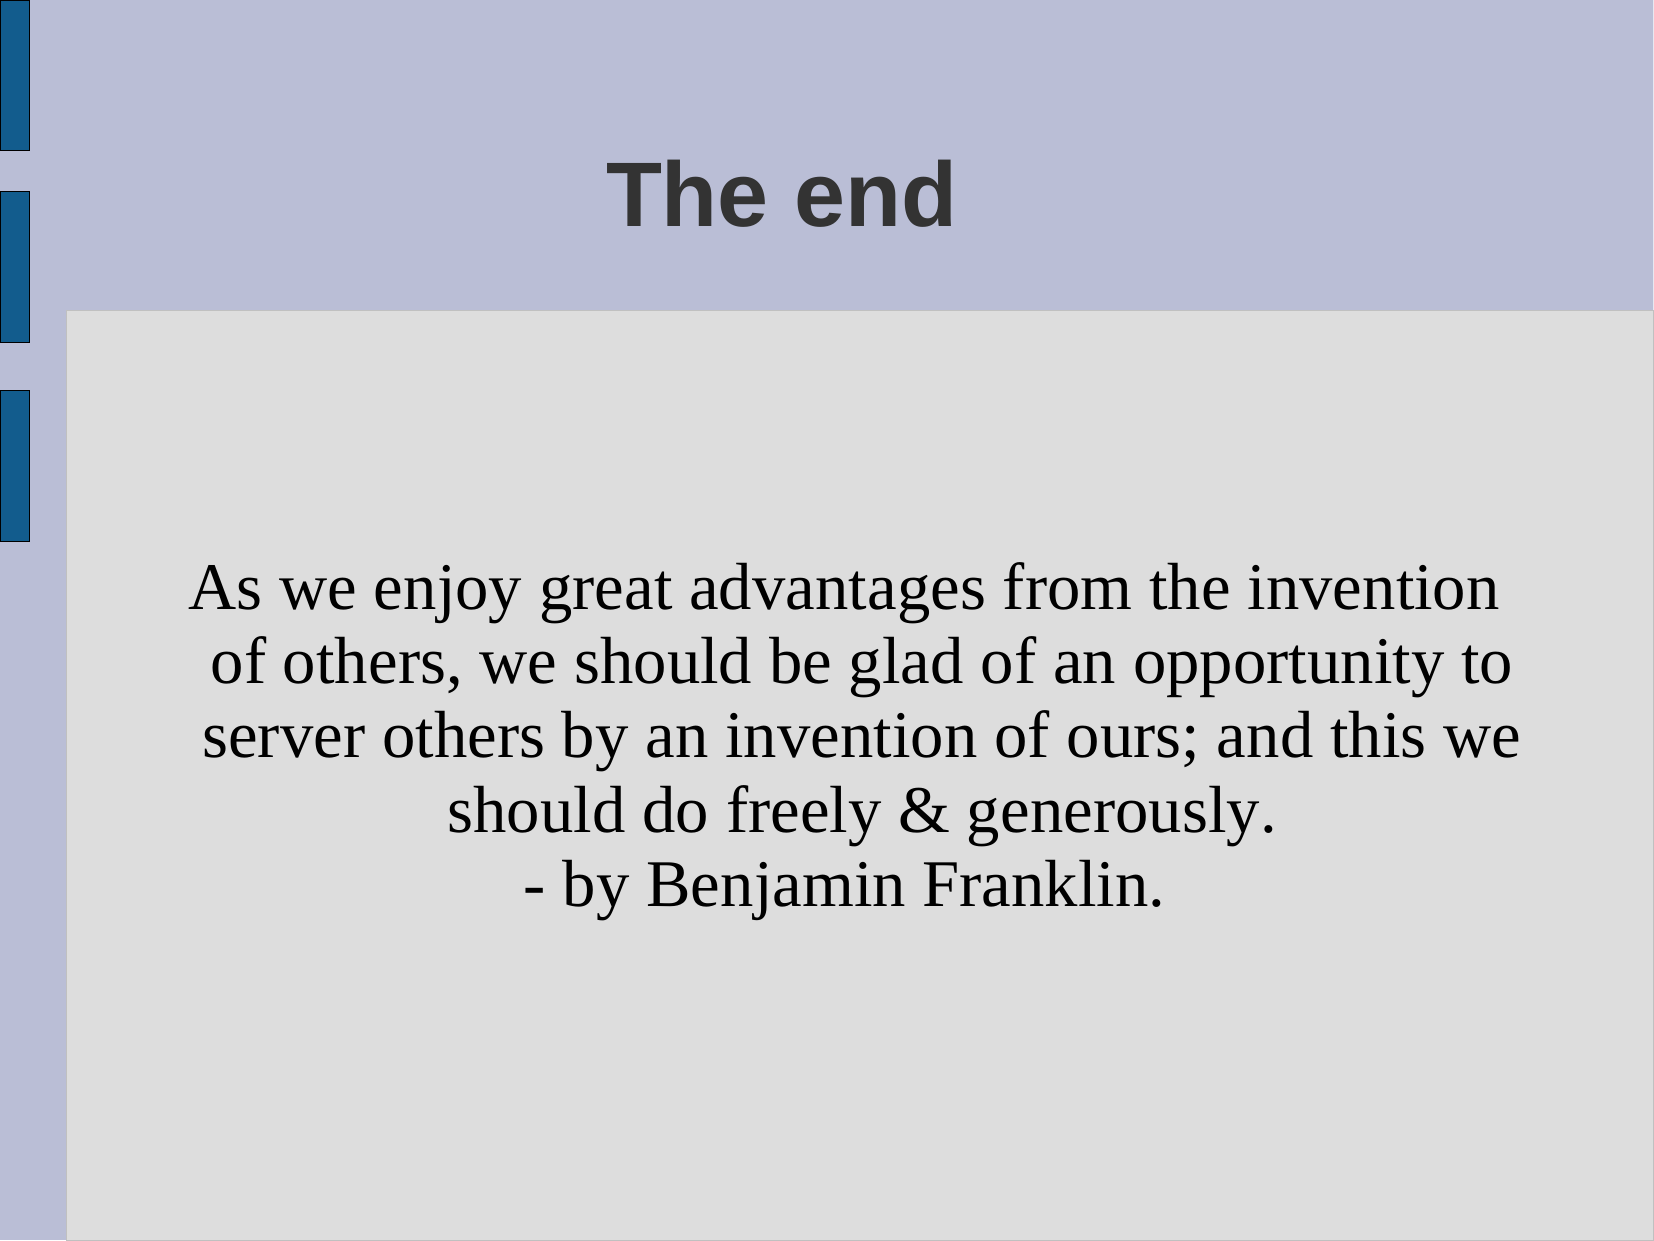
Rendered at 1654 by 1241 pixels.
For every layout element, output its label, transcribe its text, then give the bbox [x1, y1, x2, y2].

subtitle As we enjoy great advantages from the invention of others, we should be glad of an opportunity to server others by an invention of ours; and this we should do freely & generously. - by Benjamin Franklin. [121, 344, 1534, 1127]
title The end [121, 91, 1534, 299]
